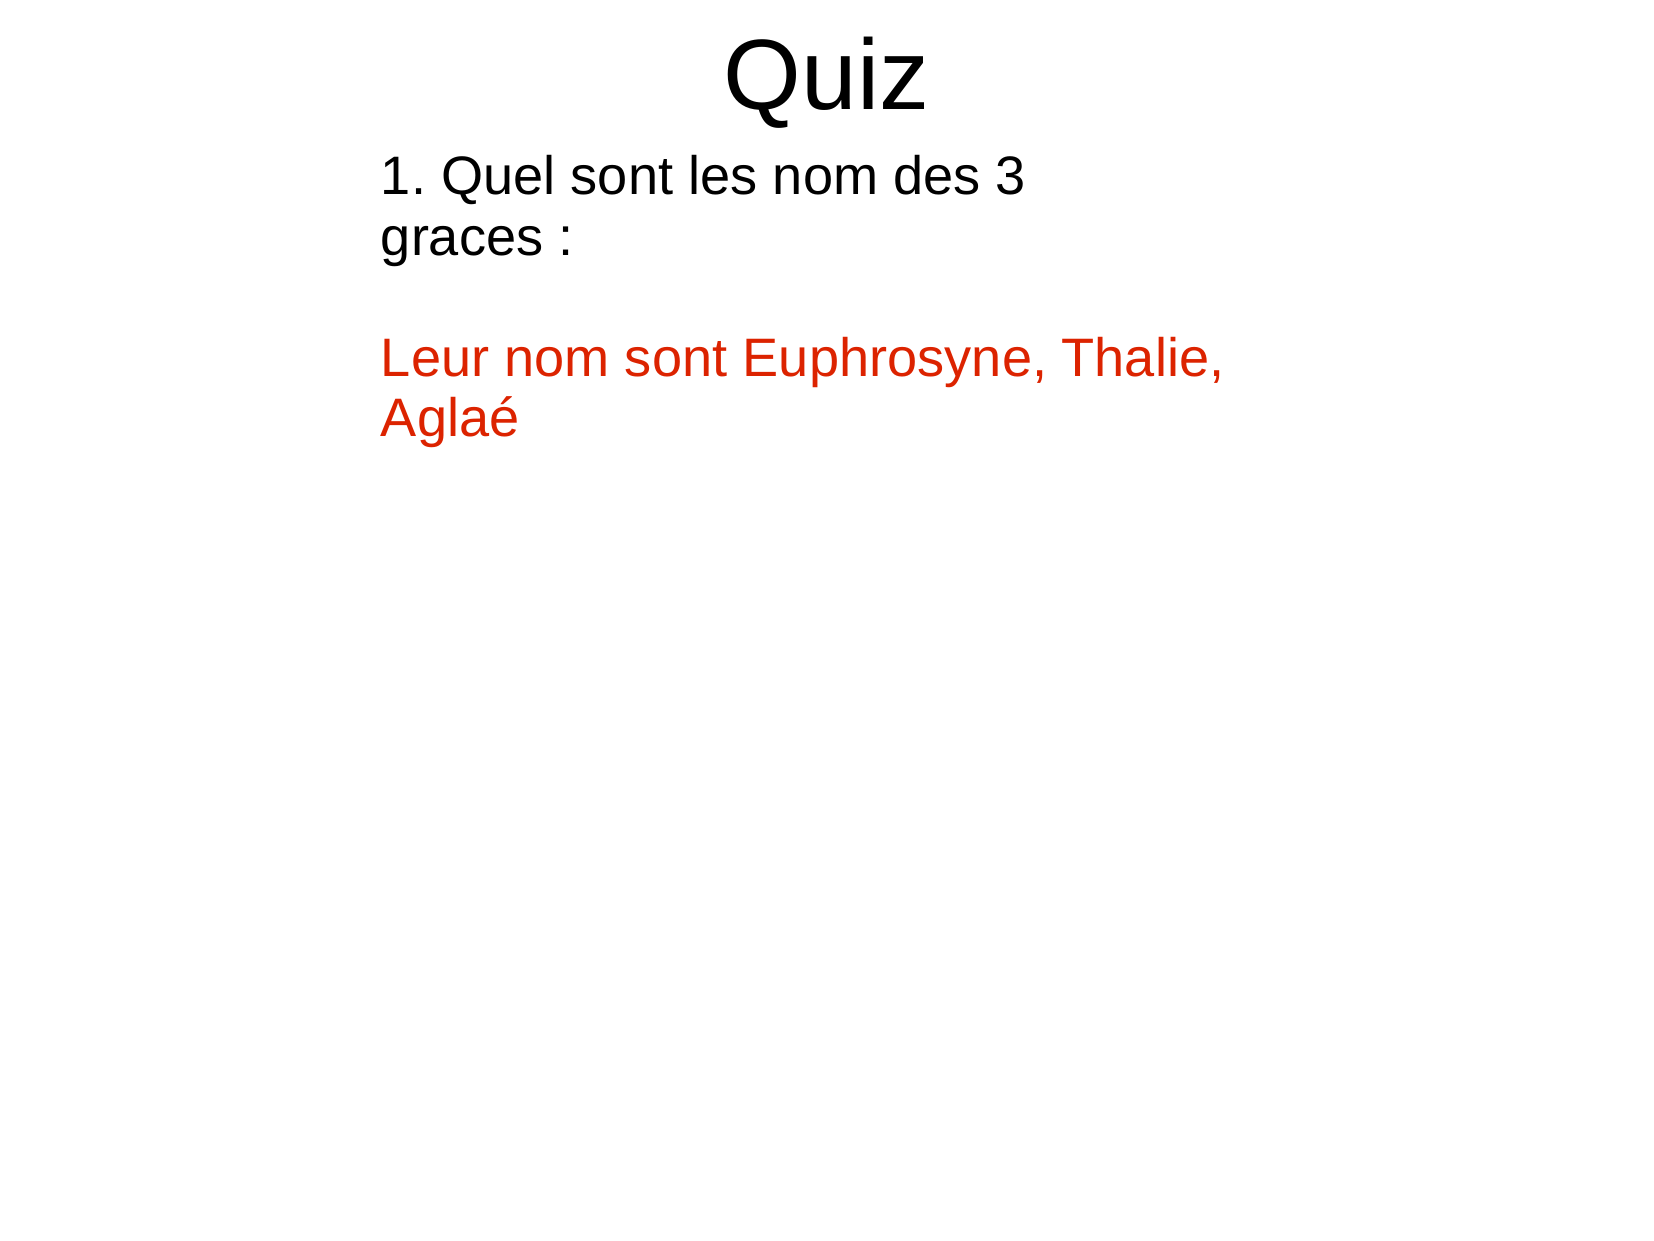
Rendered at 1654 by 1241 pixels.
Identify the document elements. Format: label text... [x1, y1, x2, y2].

text_box 1. Quel sont les nom des 3 graces : Leur nom sont Euphrosyne, Thalie, Aglaé [366, 138, 1241, 1072]
text_box Quiz [0, 11, 1654, 139]
